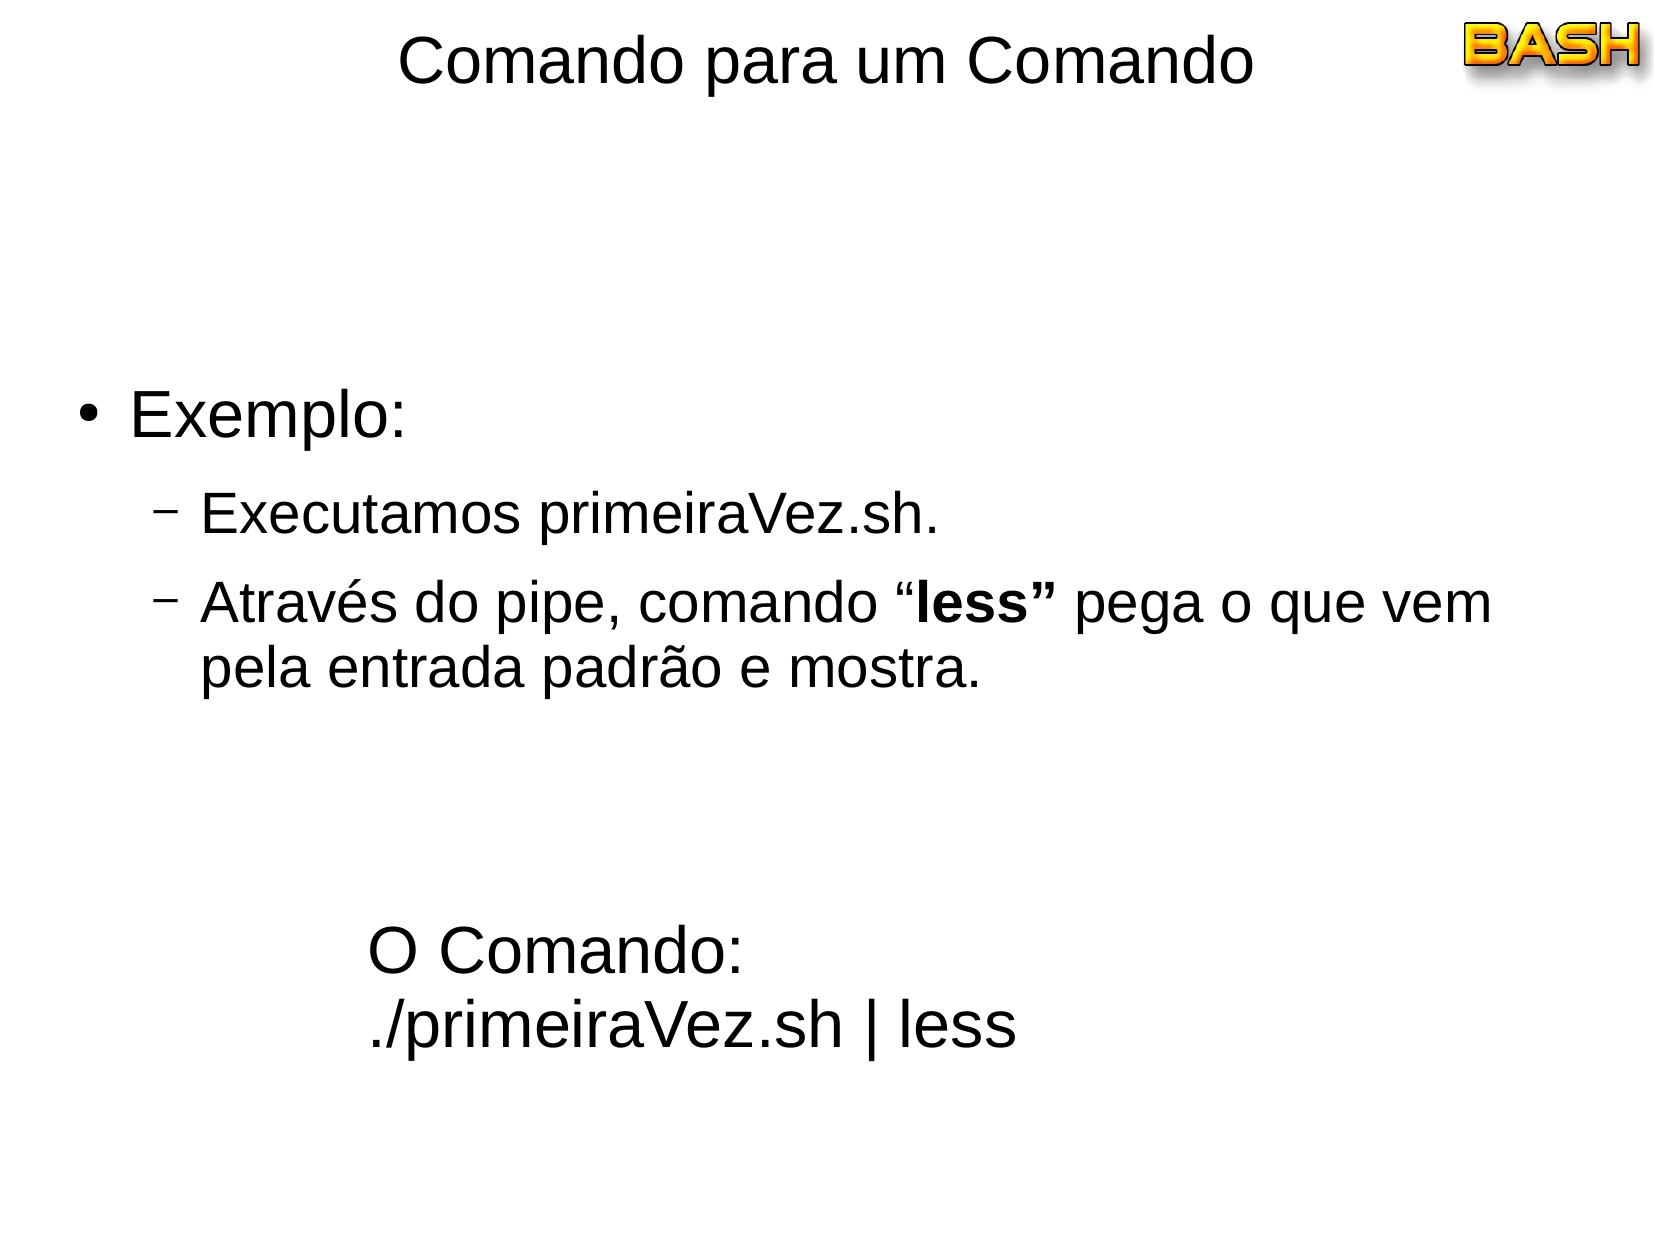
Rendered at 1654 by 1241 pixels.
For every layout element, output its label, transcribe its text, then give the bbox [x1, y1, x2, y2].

list Exemplo: Executamos primeiraVez.sh. Através do pipe, comando “less” pega o que vem pela entrada padrão e mostra. [59, 376, 1595, 700]
picture [1450, 0, 1654, 96]
title Comando para um Comando [82, 22, 1571, 98]
title O Comando: ./primeiraVez.sh | less [367, 912, 1286, 1063]
